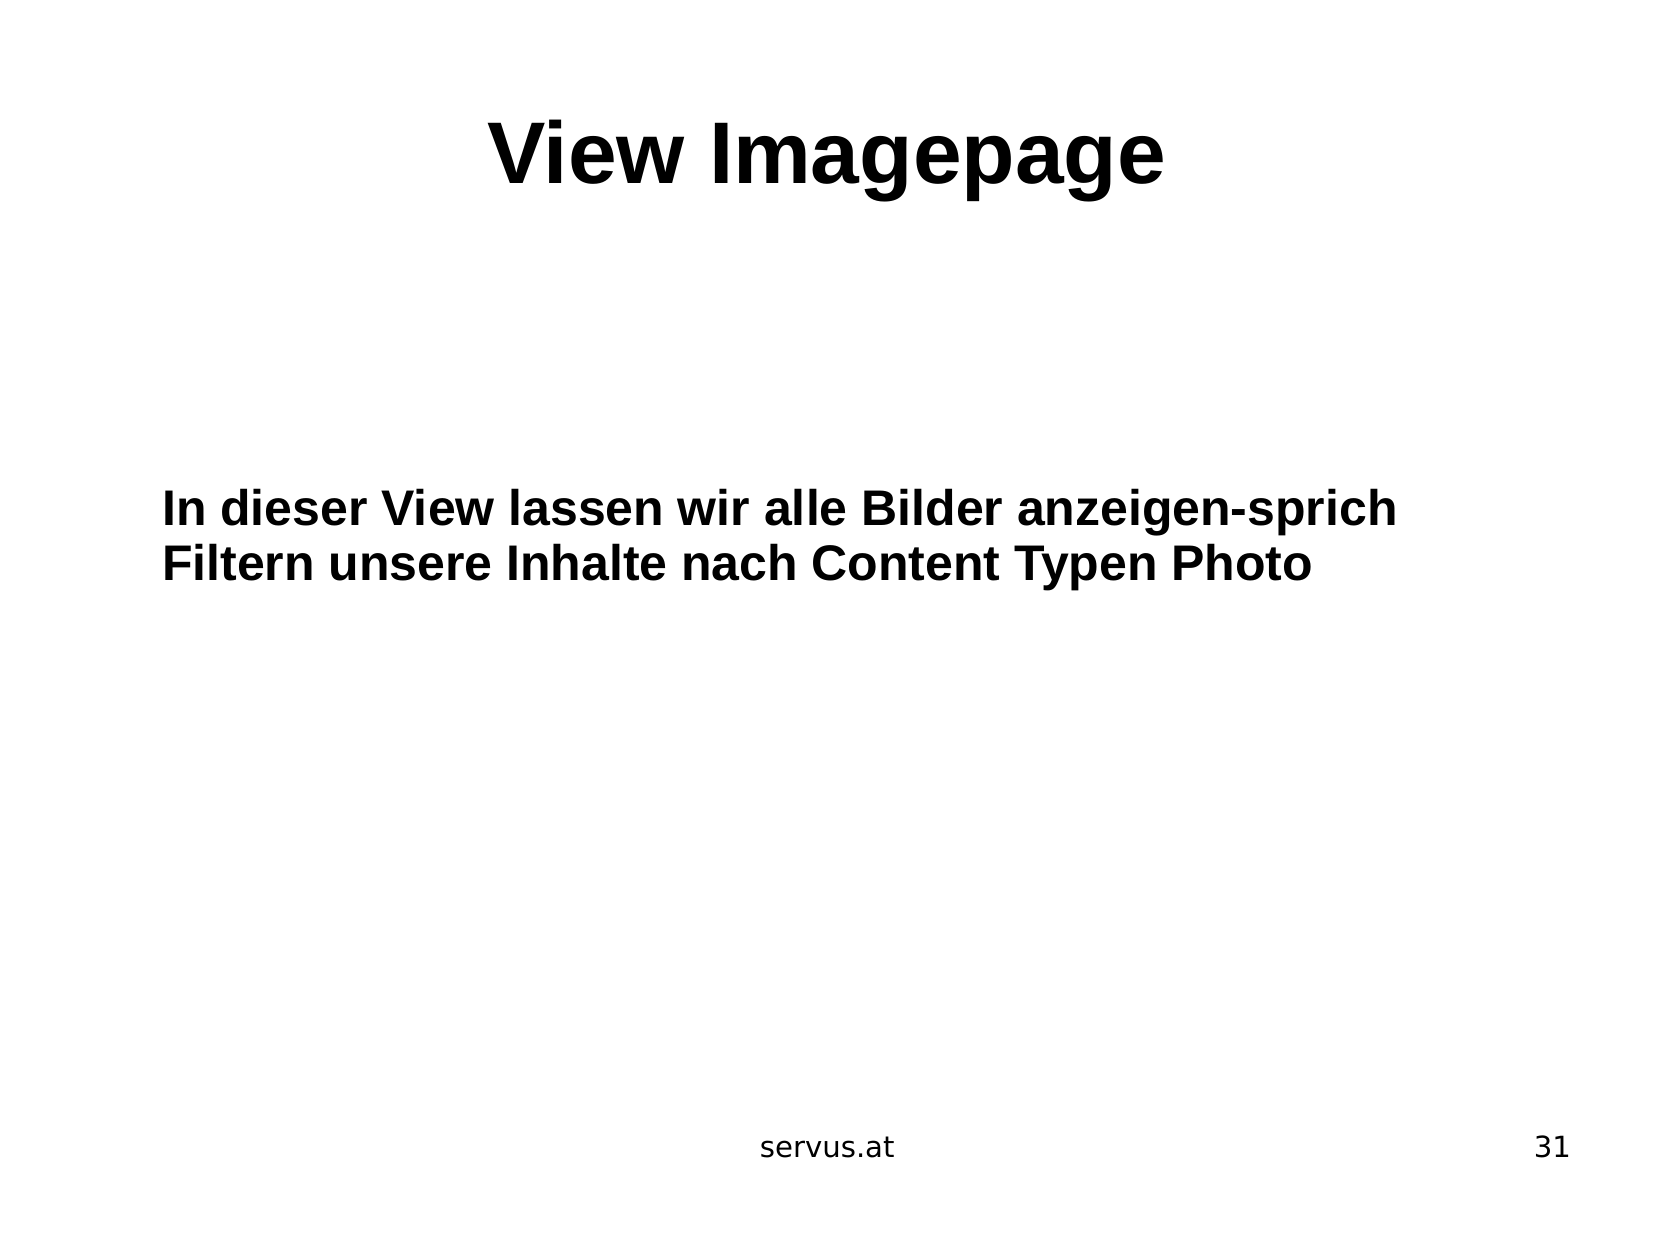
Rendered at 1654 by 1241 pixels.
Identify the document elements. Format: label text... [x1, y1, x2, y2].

text_box In dieser View lassen wir alle Bilder anzeigen-sprich Filtern unsere Inhalte nach Content Typen Photo [147, 472, 1415, 617]
title View Imagepage [82, 56, 1571, 250]
